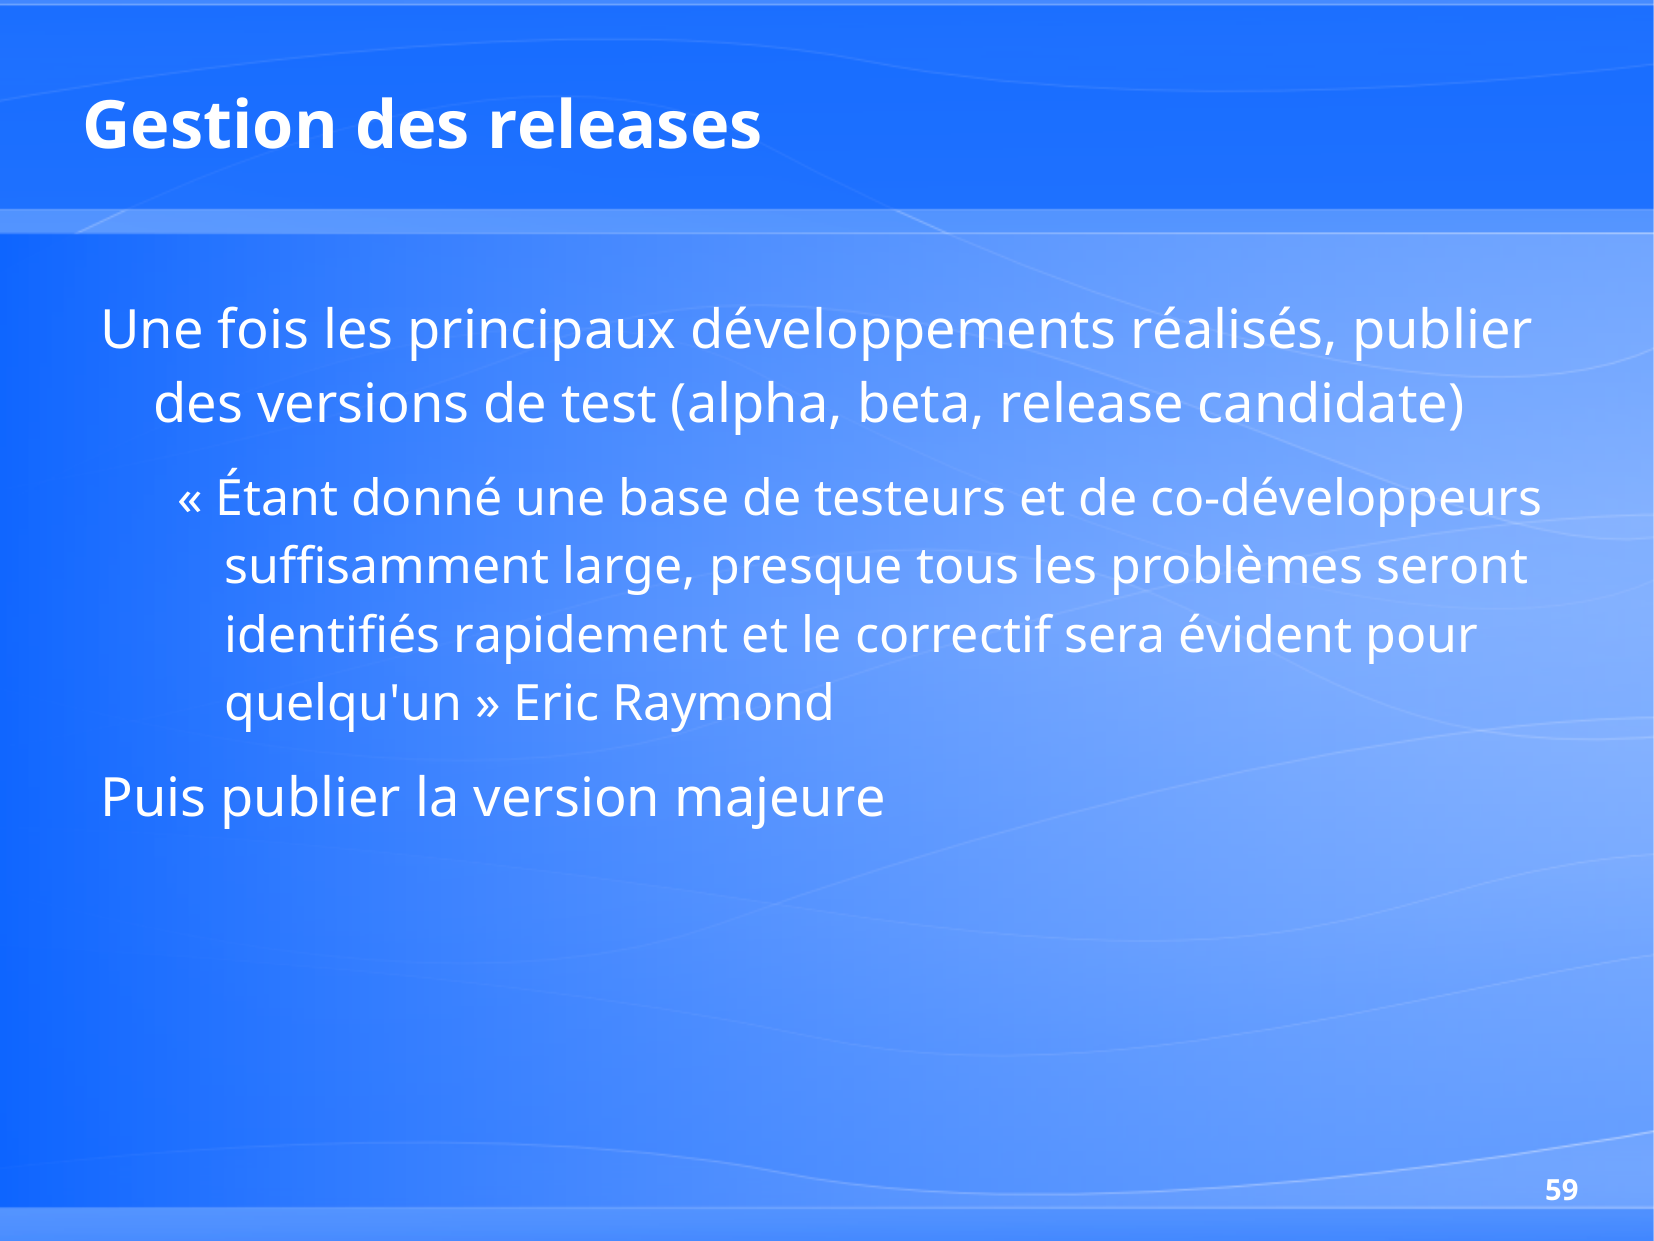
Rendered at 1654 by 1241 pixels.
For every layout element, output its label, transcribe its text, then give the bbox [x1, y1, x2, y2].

picture [0, 0, 1654, 1241]
list Une fois les principaux développements réalisés, publier des versions de test (alpha, beta, release candidate) « Étant donné une base de testeurs et de co-développeurs suffisamment large, presque tous les problèmes seront identifiés rapidement et le correctif sera évident pour quelqu'un » Eric Raymond Puis publier la version majeure [82, 290, 1571, 1108]
title Gestion des releases [23, 15, 1625, 229]
